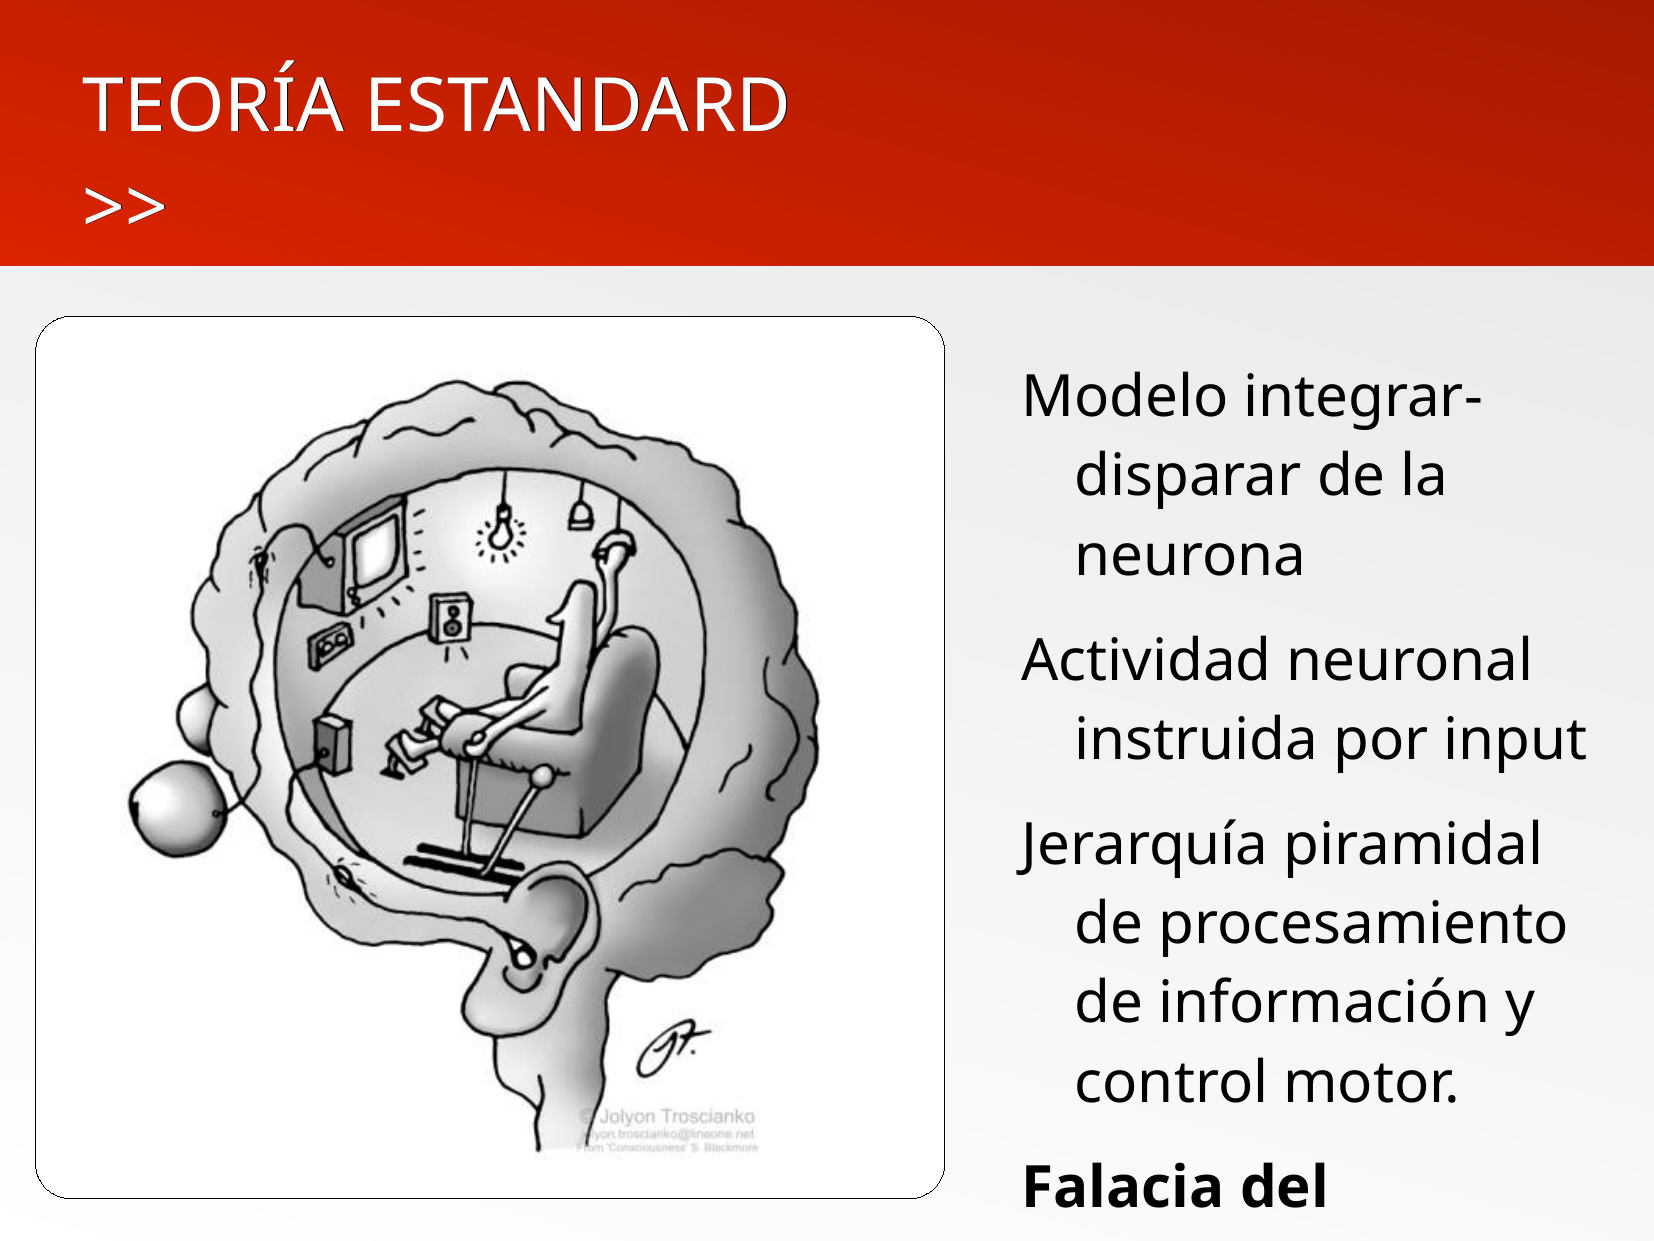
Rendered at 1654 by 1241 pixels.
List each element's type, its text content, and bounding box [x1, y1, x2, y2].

list Modelo integrar-disparar de la neurona Actividad neuronal instruida por input Jerarquía piramidal de procesamiento de información y control motor. Falacia del homúnculo: ¿quién está en la cúspide de la jerarquía? [1003, 354, 1595, 1241]
text_box [0, 0, 1654, 266]
title TEORÍA ESTANDARD >> [82, 49, 1571, 257]
picture [109, 371, 827, 1166]
text_box [35, 316, 945, 1199]
